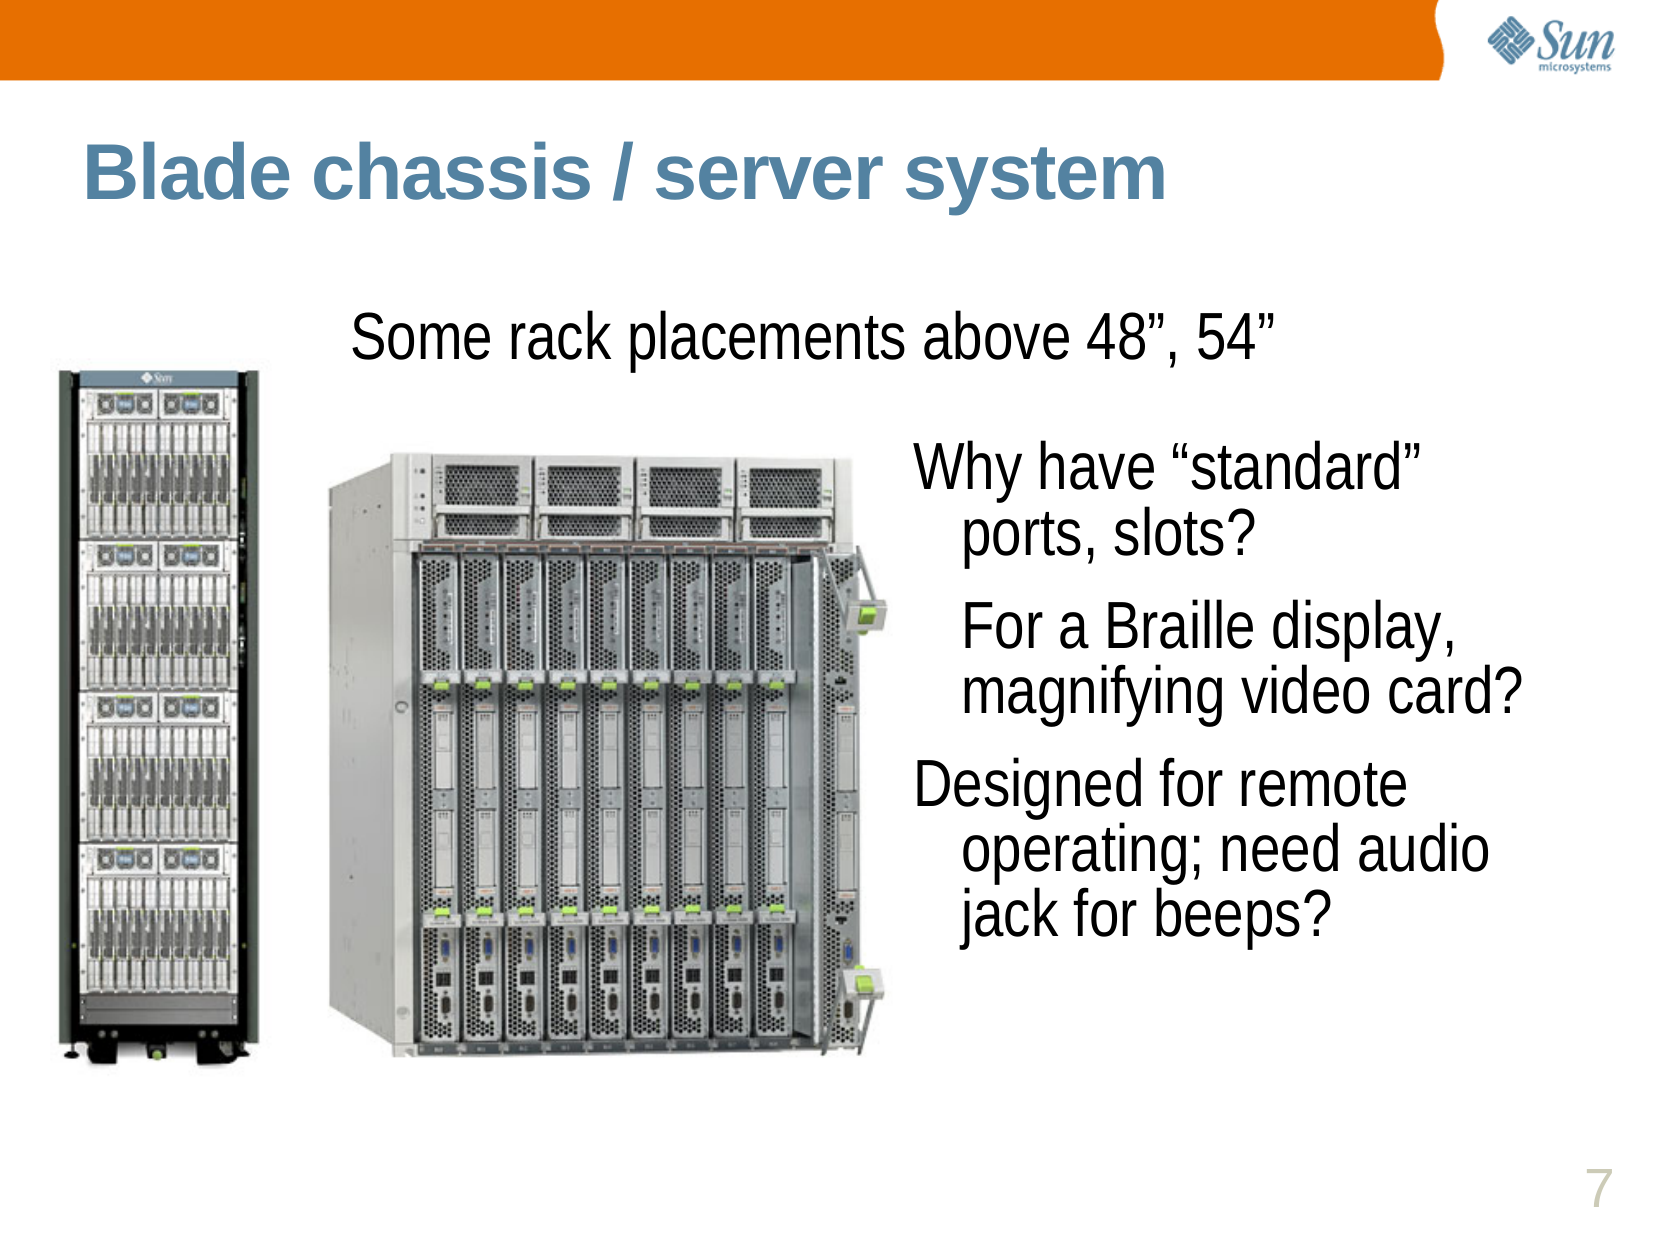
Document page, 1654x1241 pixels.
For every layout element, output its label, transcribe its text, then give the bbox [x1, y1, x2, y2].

picture [0, 0, 1654, 83]
list Some rack placements above 48”, 54” [330, 307, 1546, 603]
title Blade chassis / server system [82, 135, 1585, 251]
picture [0, 345, 901, 1083]
list Why have “standard” ports, slots? For a Braille display, magnifying video card? Designed for remote operating; need audio jack for beeps? [893, 437, 1571, 1099]
